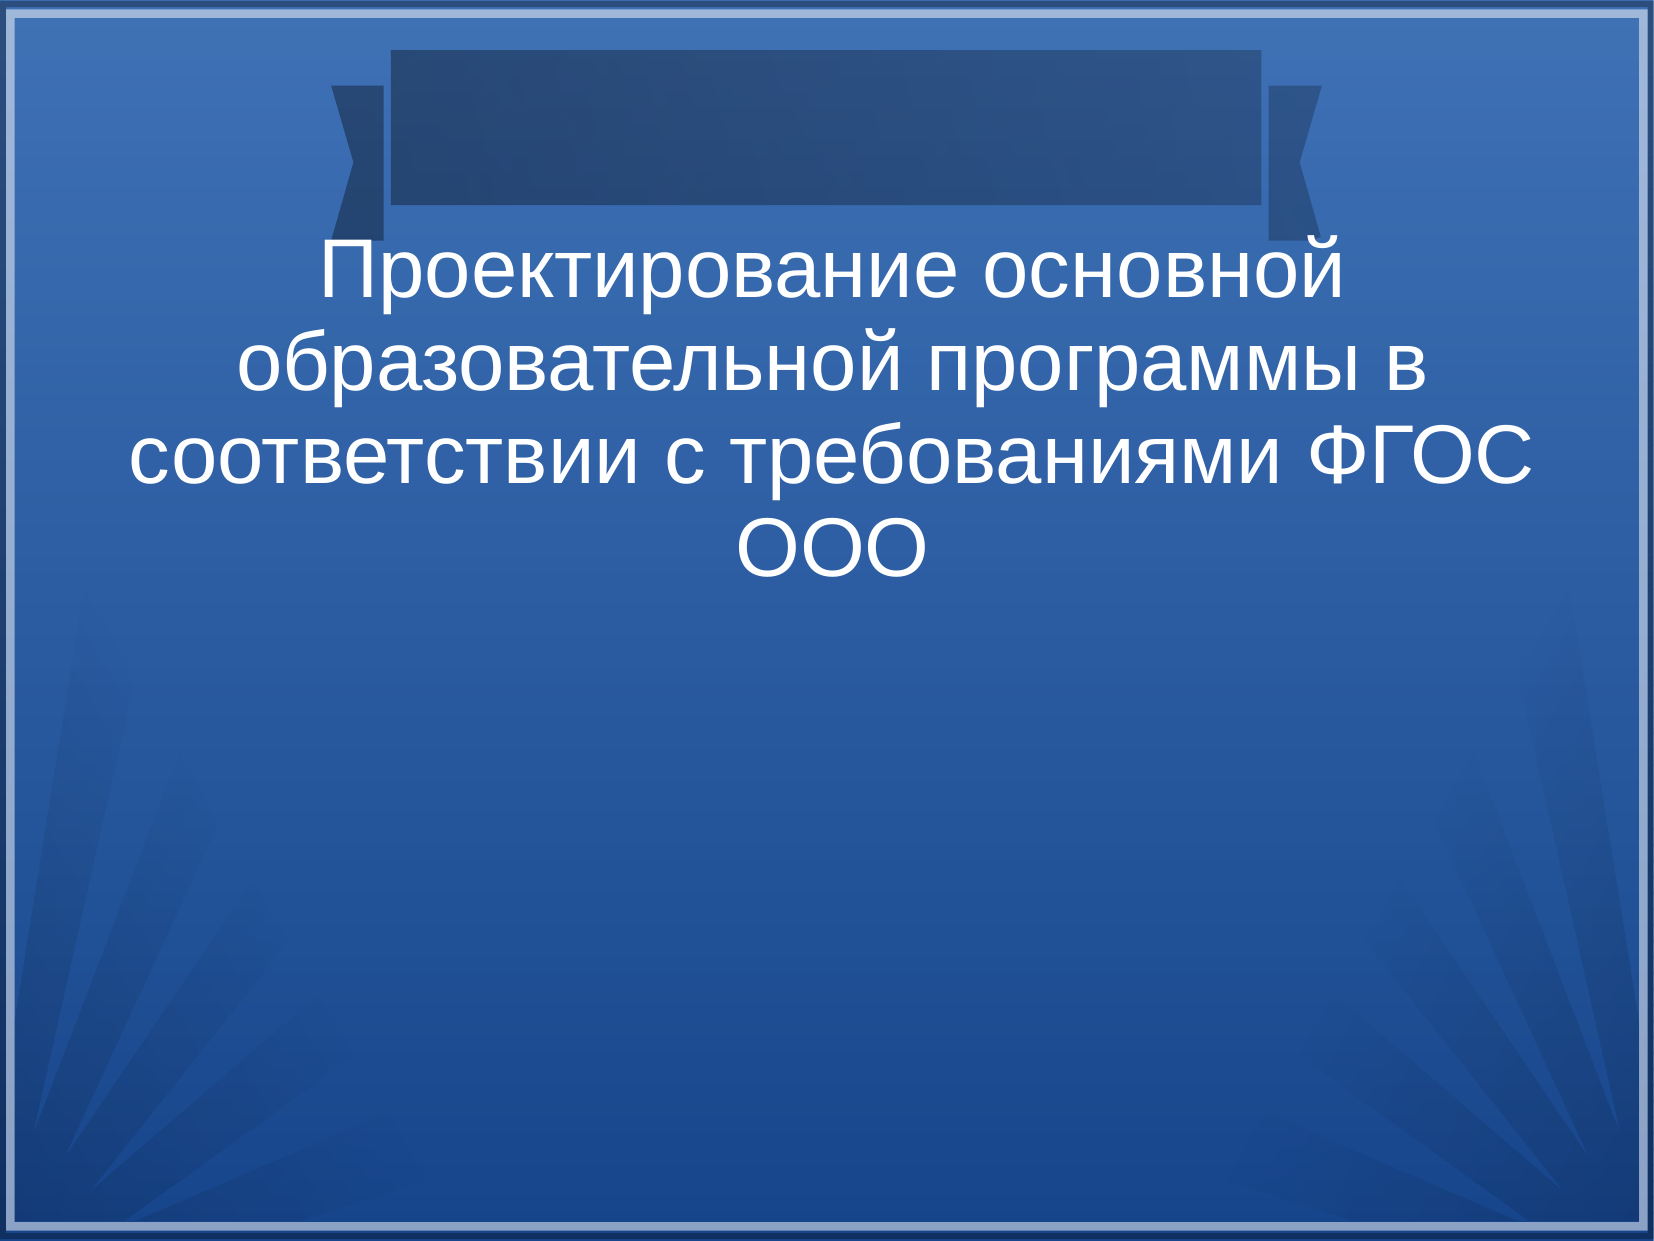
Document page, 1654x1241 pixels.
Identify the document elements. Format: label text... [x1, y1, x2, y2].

title Проектирование основной образовательной программы в соответствии с требованиями ФГОС ООО [88, 49, 1577, 768]
